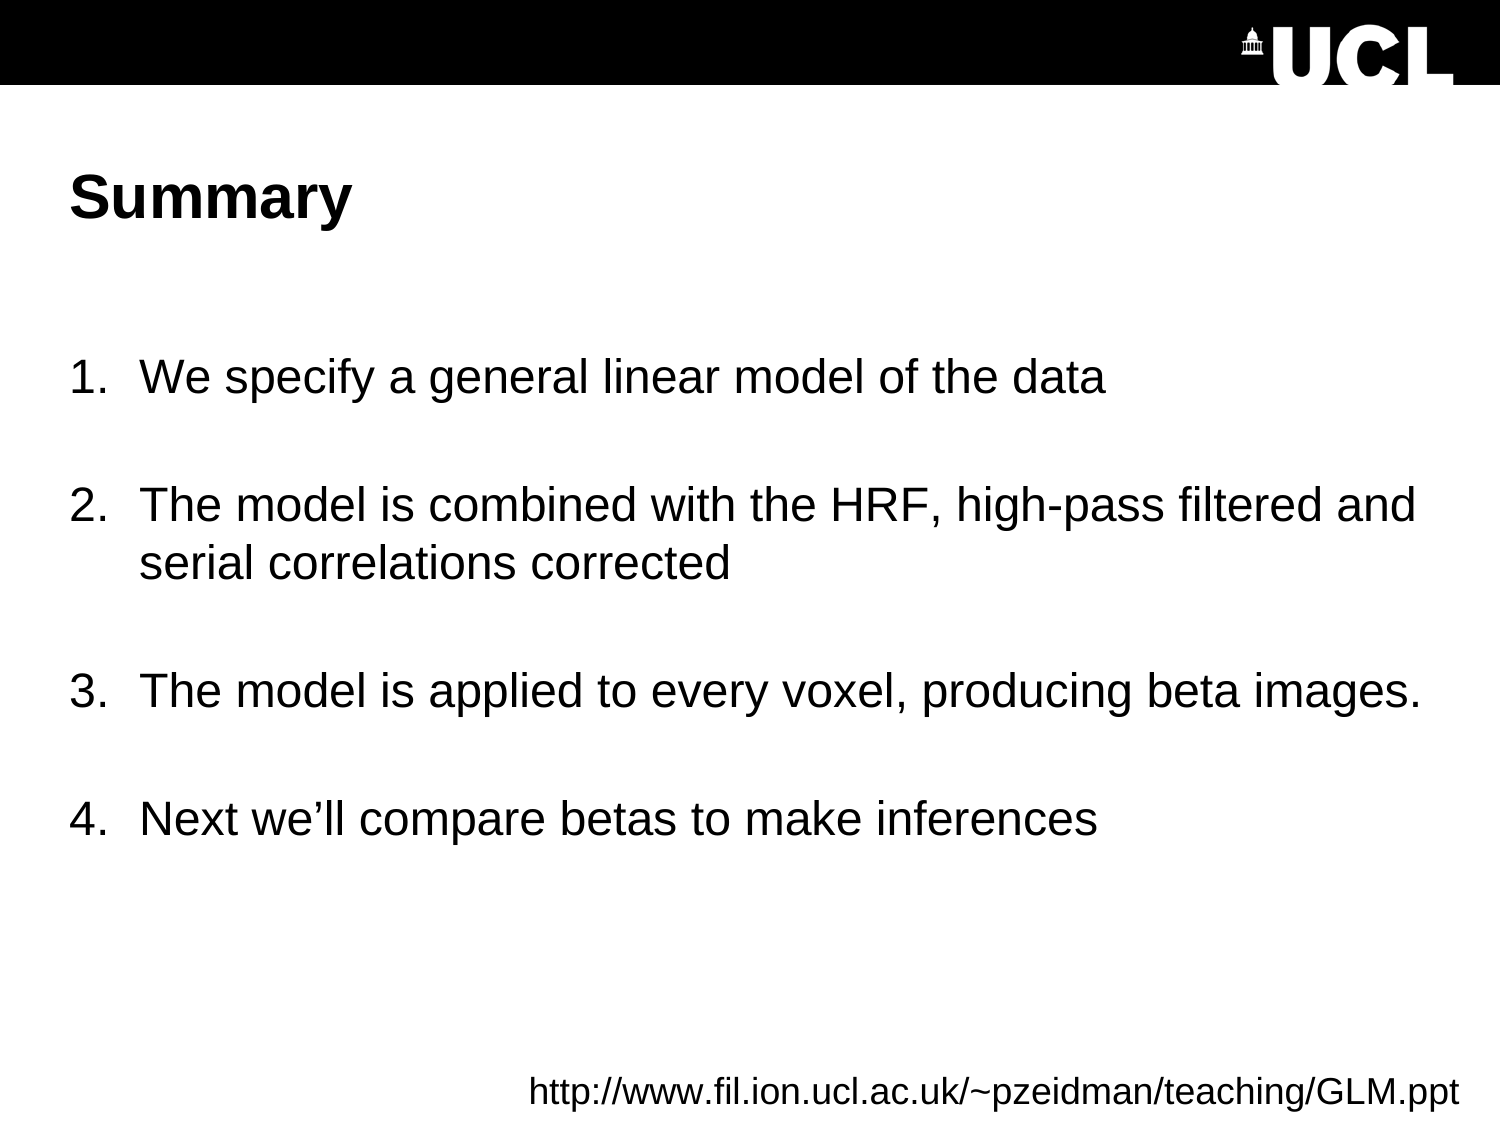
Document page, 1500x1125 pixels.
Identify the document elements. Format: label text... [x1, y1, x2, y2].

list We specify a general linear model of the data The model is combined with the HRF, high-pass filtered and serial correlations corrected The model is applied to every voxel, producing beta images. Next we’ll compare betas to make inferences [54, 337, 1447, 905]
title Summary [54, 148, 1447, 337]
picture [0, 0, 1500, 85]
text_box http://www.fil.ion.ucl.ac.uk/~pzeidman/teaching/GLM.ppt [513, 1059, 1480, 1120]
